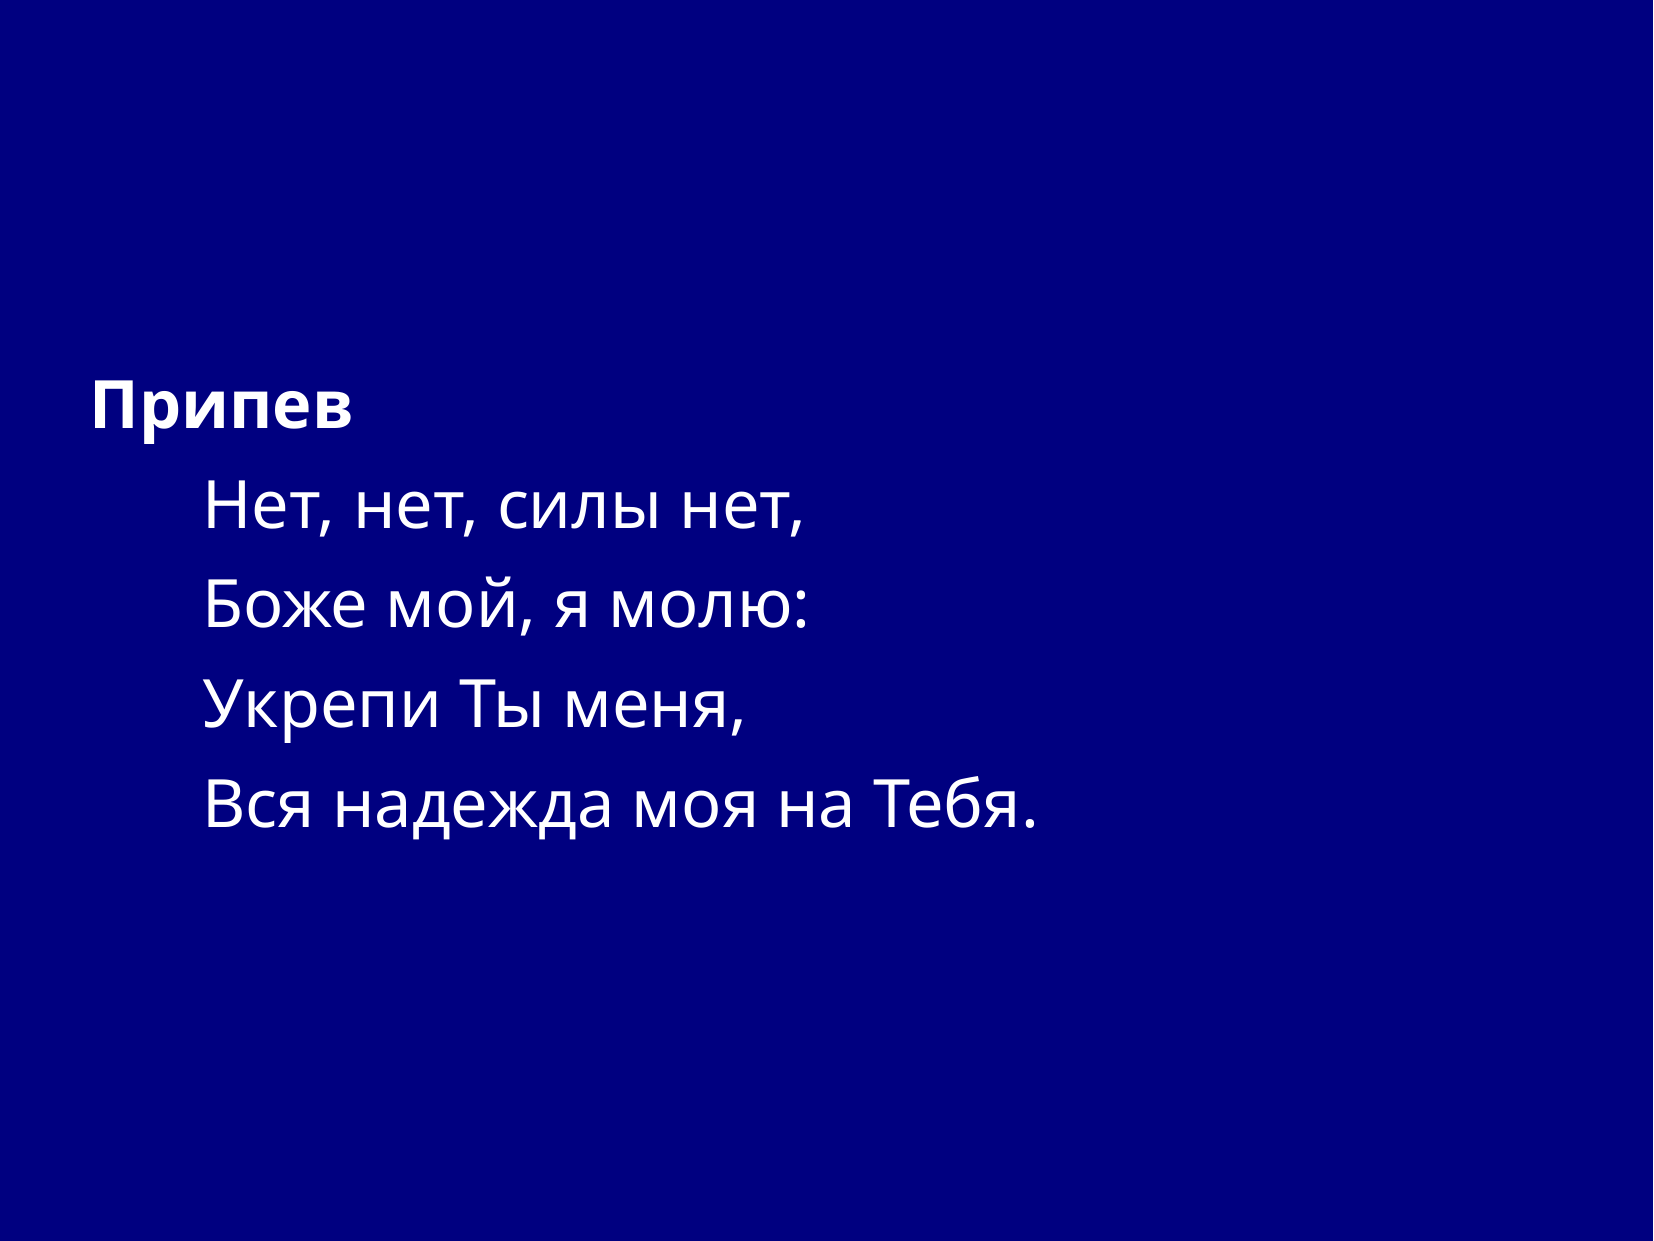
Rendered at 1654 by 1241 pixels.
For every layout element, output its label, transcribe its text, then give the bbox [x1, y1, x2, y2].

text_box Припев Нет, нет, силы нет, Боже мой, я молю: Укрепи Ты меня, Вся надежда моя на Тебя. [75, 150, 1576, 1163]
